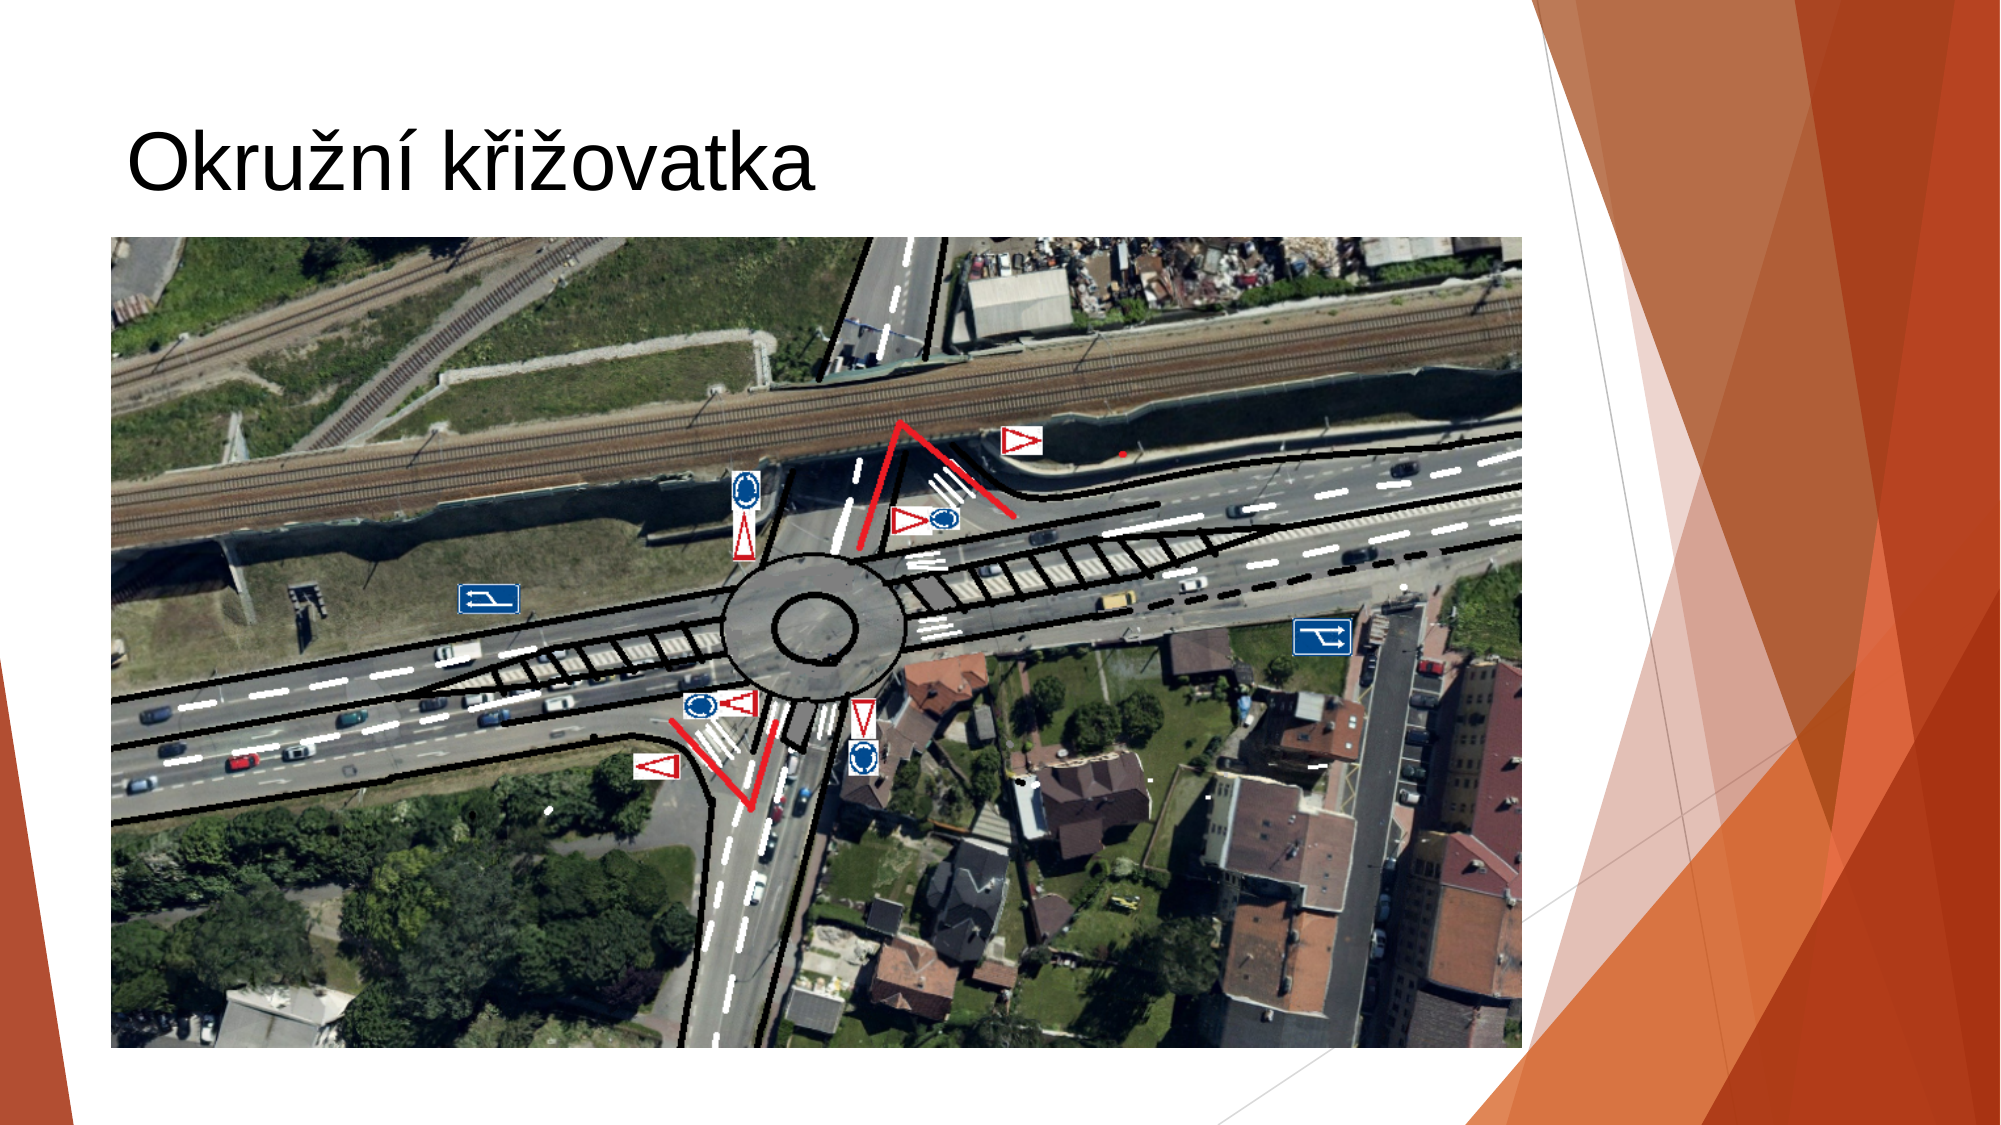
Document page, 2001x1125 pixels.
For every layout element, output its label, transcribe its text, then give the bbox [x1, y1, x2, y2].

picture [111, 237, 1522, 1048]
title Okružní křižovatka [111, 99, 1522, 237]
